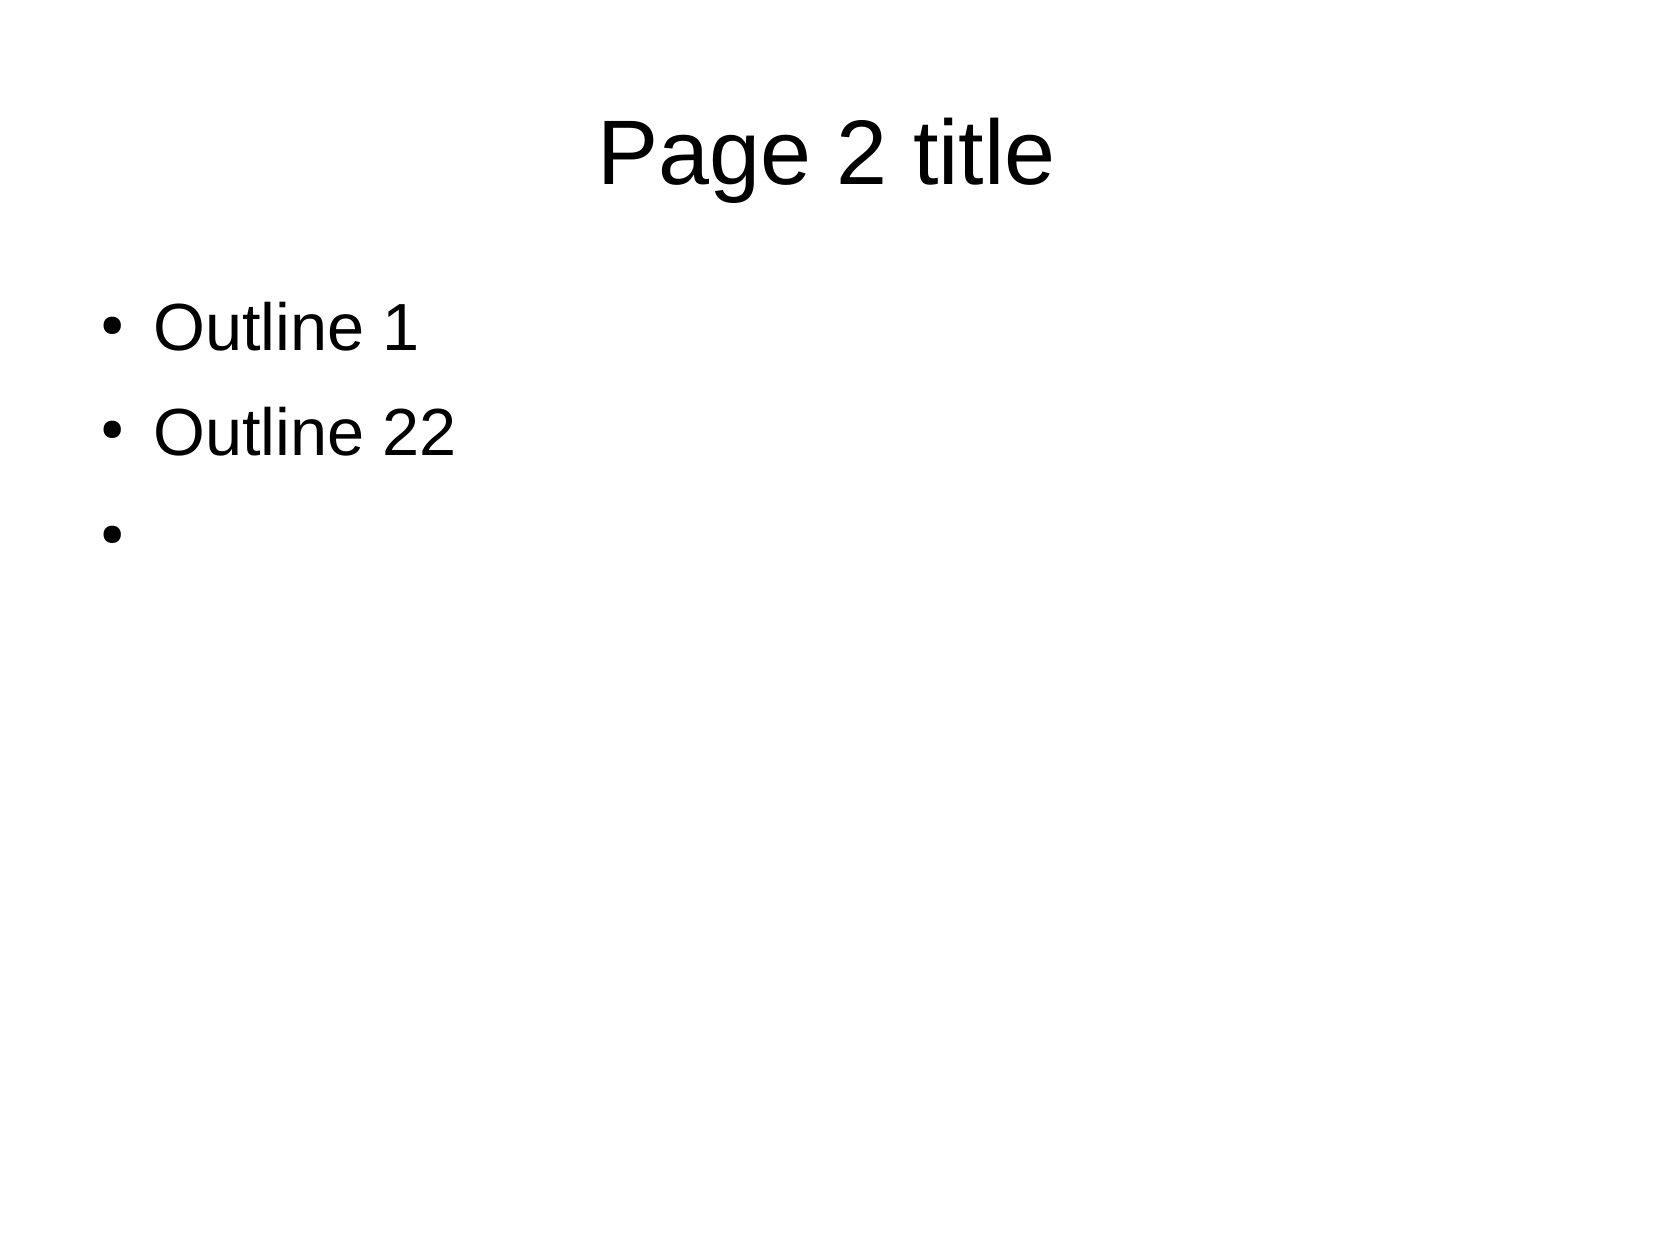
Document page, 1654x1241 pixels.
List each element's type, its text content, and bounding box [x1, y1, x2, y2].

title Page 2 title [82, 56, 1571, 250]
list Outline 1 Outline 22 [82, 290, 1571, 1094]
